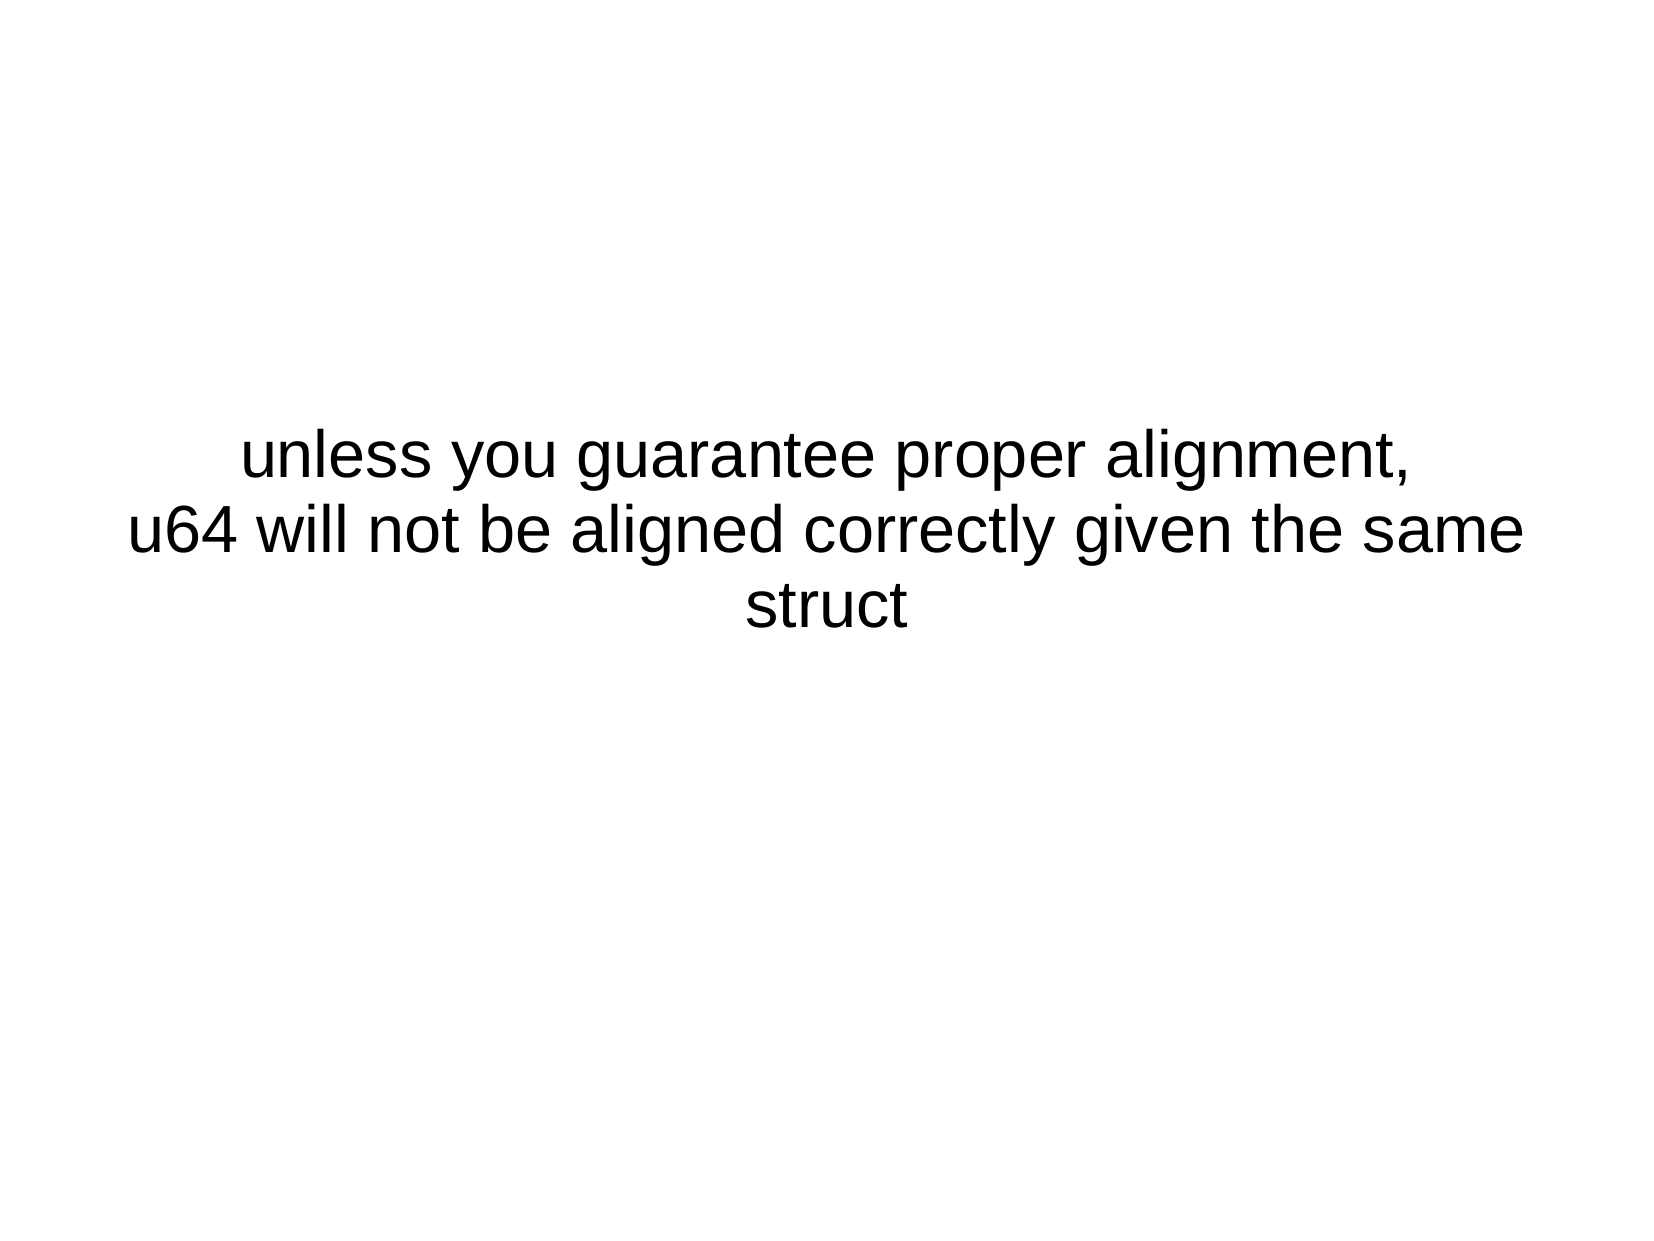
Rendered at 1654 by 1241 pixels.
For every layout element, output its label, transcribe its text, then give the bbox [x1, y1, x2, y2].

subtitle unless you guarantee proper alignment, u64 will not be aligned correctly given the same struct [82, 49, 1571, 1010]
